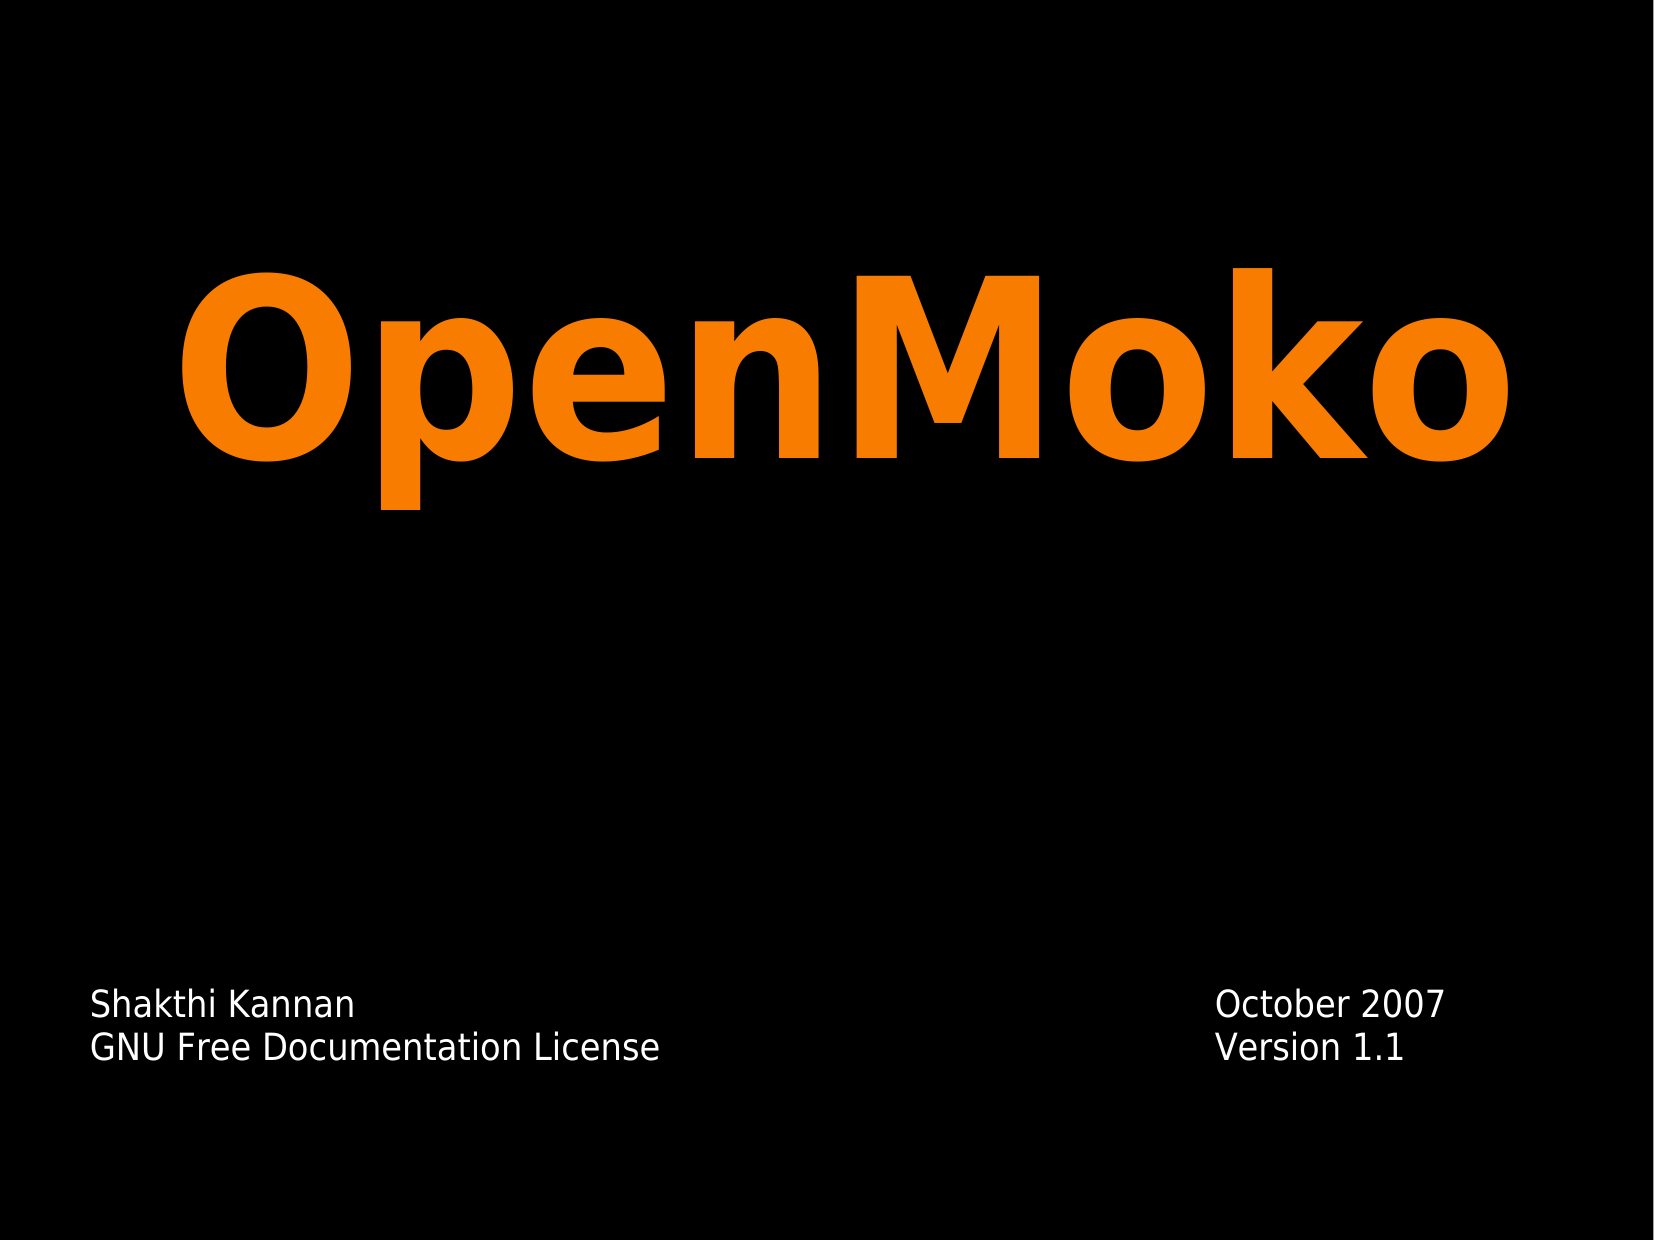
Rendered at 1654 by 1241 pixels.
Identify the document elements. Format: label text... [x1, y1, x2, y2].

text_box OpenMoko [78, 219, 1613, 526]
text_box Shakthi Kannan October 2007 GNU Free Documentation License Version 1.1 [75, 975, 1613, 1088]
